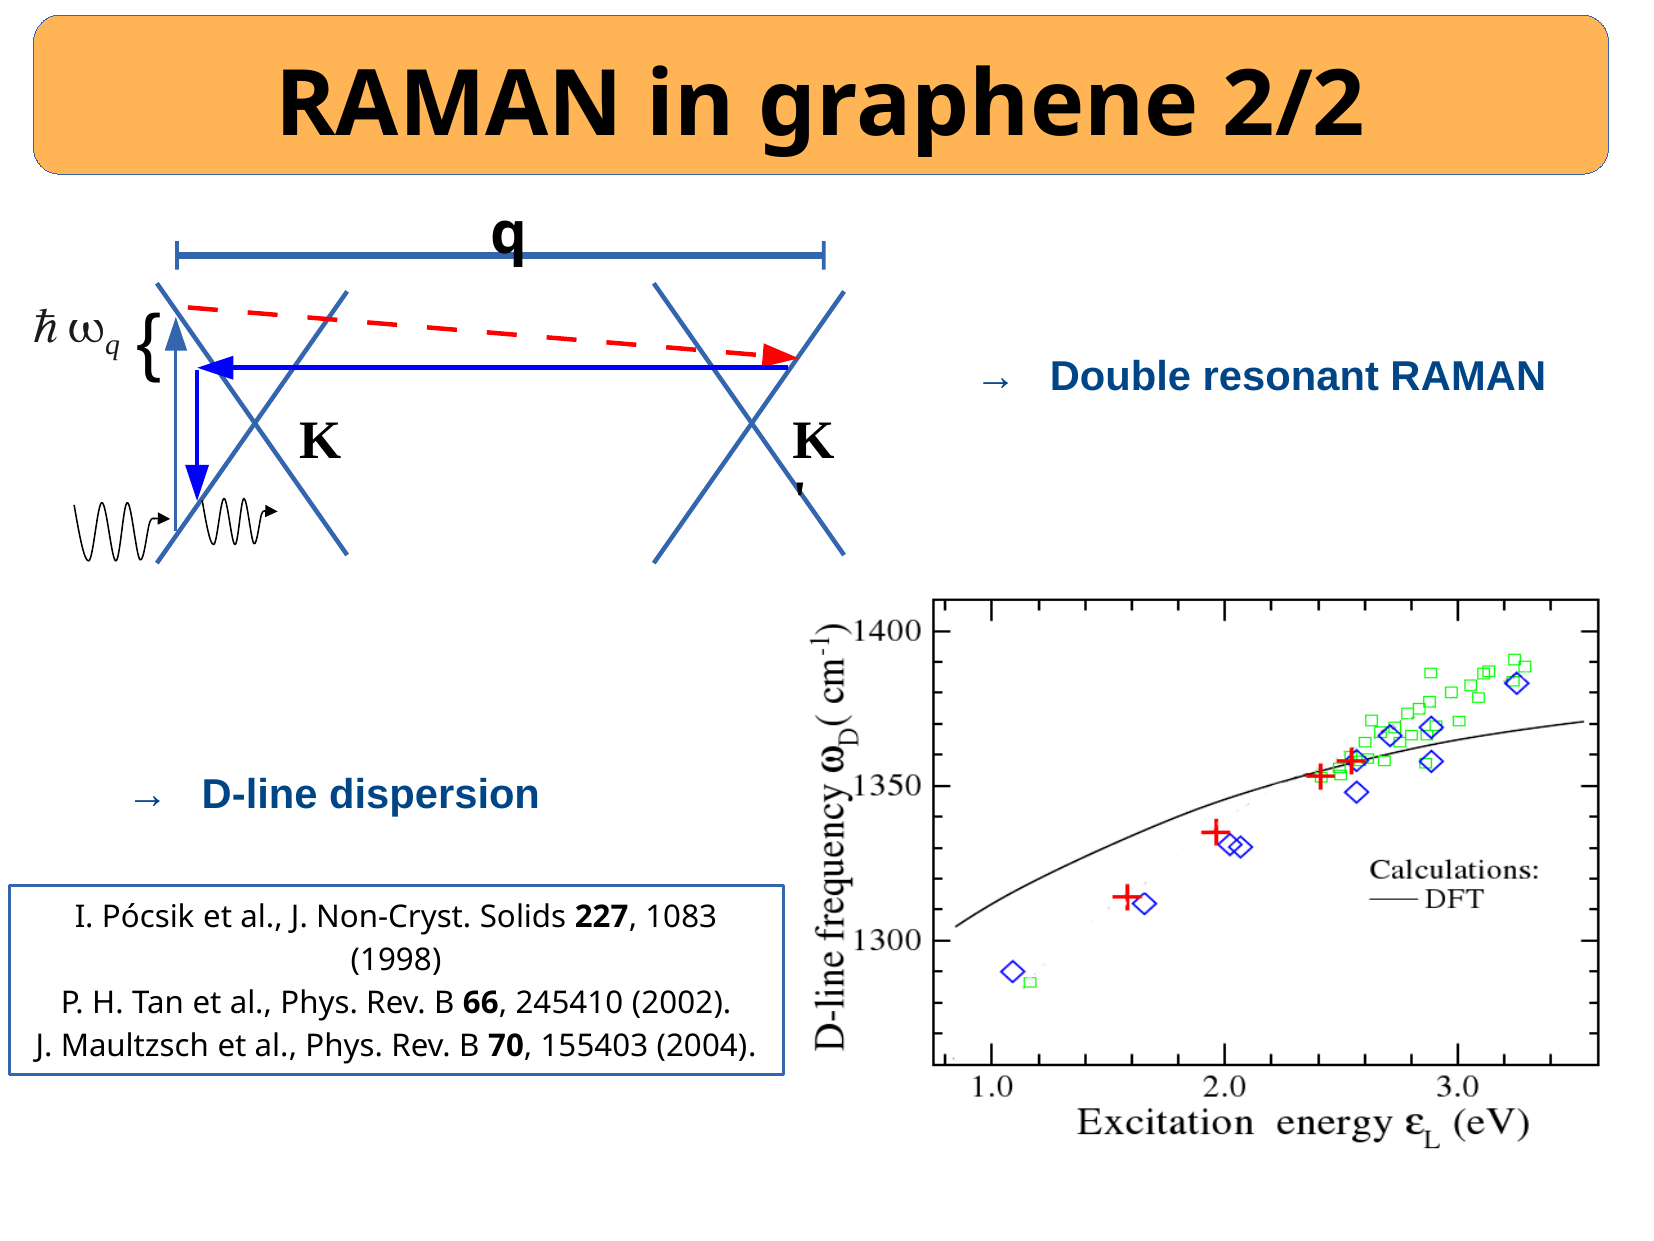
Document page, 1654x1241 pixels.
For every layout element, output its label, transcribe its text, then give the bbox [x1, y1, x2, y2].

text_box [33, 15, 76, 175]
text_box K' [777, 402, 846, 552]
picture [788, 553, 1654, 1167]
text_box → D-line dispersion [111, 763, 556, 826]
text_box I. Pócsik et al., J. Non-Cryst. Solids 227, 1083 (1998) P. H. Tan et al., Phys. Rev. B 66, 245410 (2002). J. Maultzsch et al., Phys. Rev. B 70, 155403 (2004). [9, 885, 784, 1017]
text_box { [121, 292, 182, 401]
text_box [1565, 15, 1609, 175]
chart [20, 300, 121, 362]
text_box K [284, 402, 342, 486]
text_box → Double resonant RAMAN [960, 345, 1562, 407]
title RAMAN in graphene 2/2 [76, 0, 1565, 204]
text_box q [475, 183, 545, 278]
